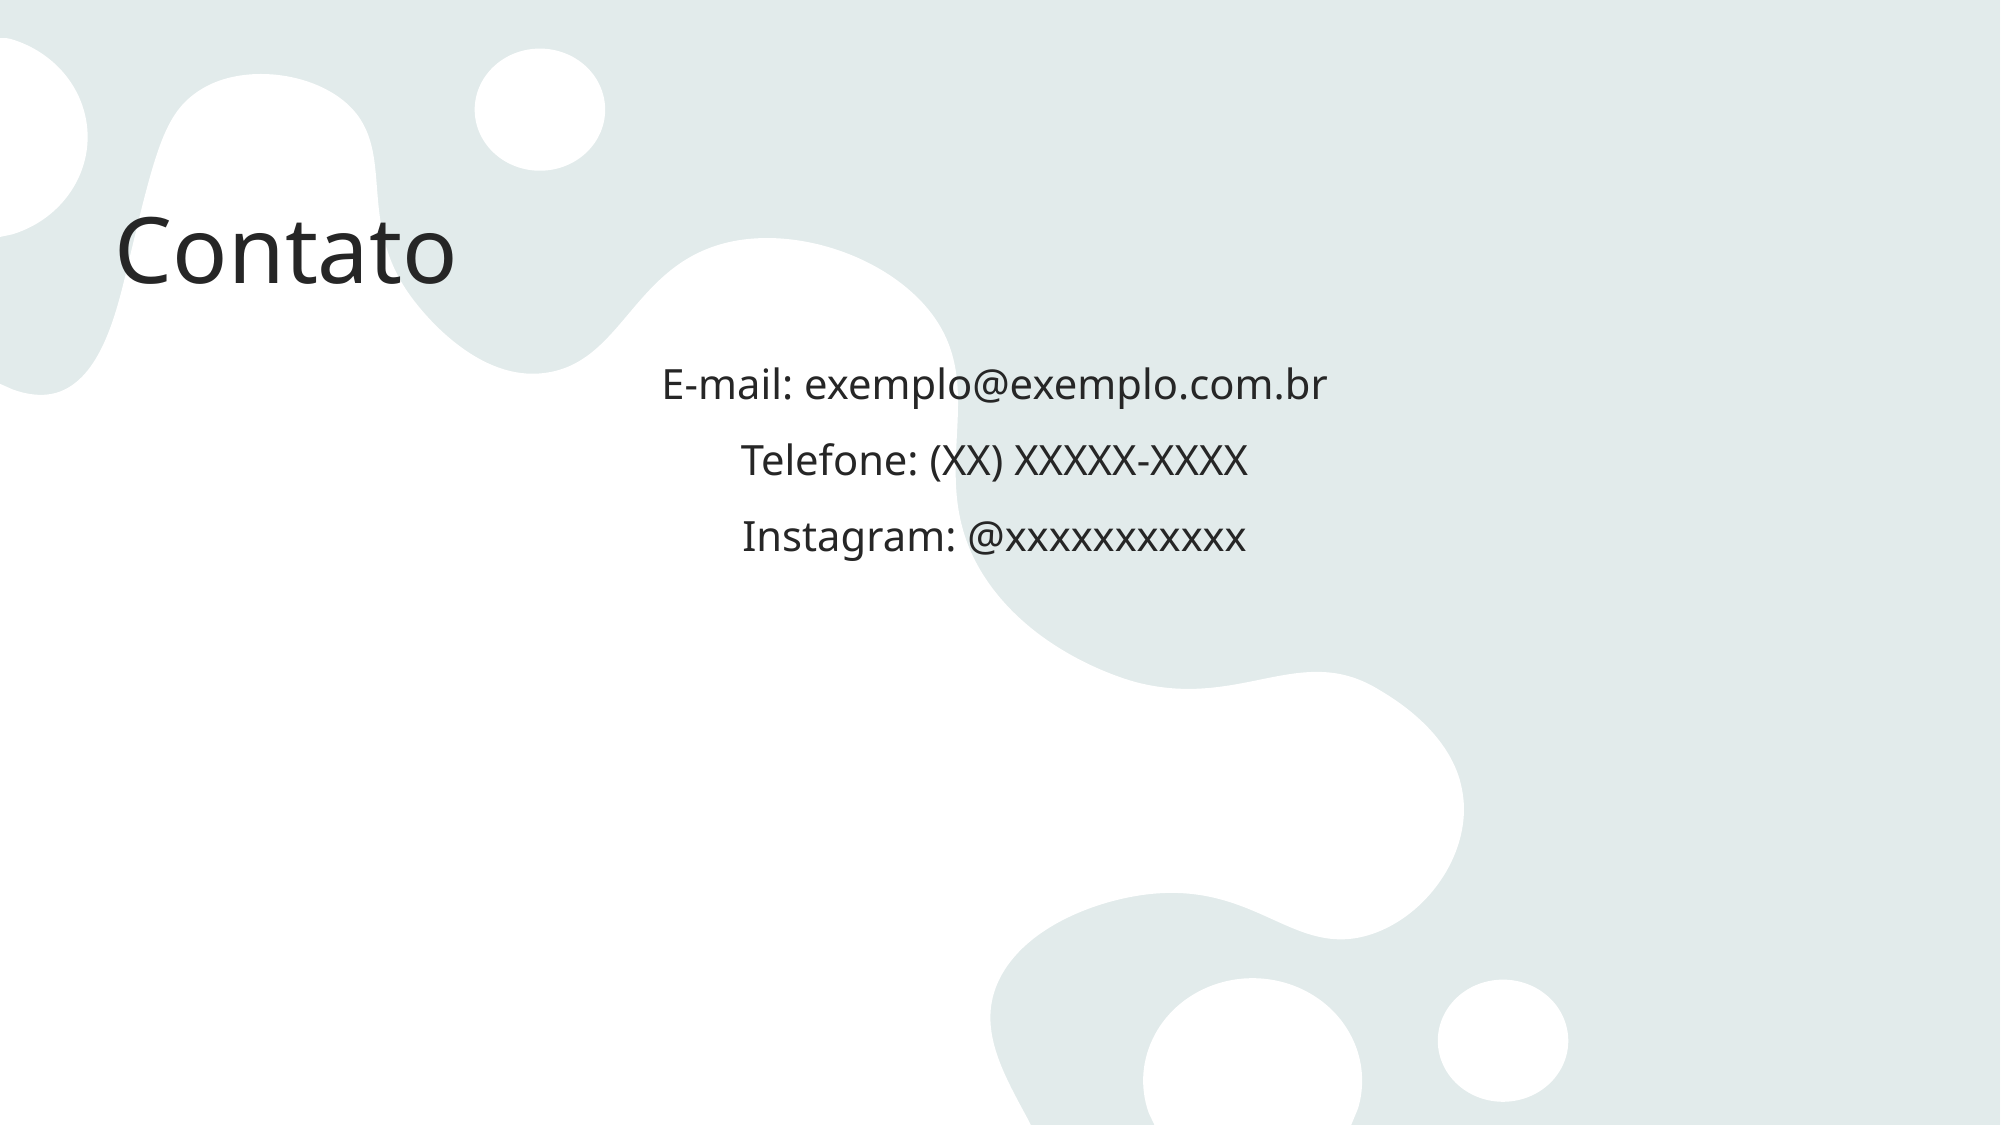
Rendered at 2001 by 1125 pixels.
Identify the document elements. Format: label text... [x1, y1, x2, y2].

title Contato [99, 91, 1900, 309]
list E-mail: exemplo@exemplo.com.br Telefone: (XX) XXXXX-XXXX Instagram: @xxxxxxxxxxx [99, 345, 1900, 1008]
